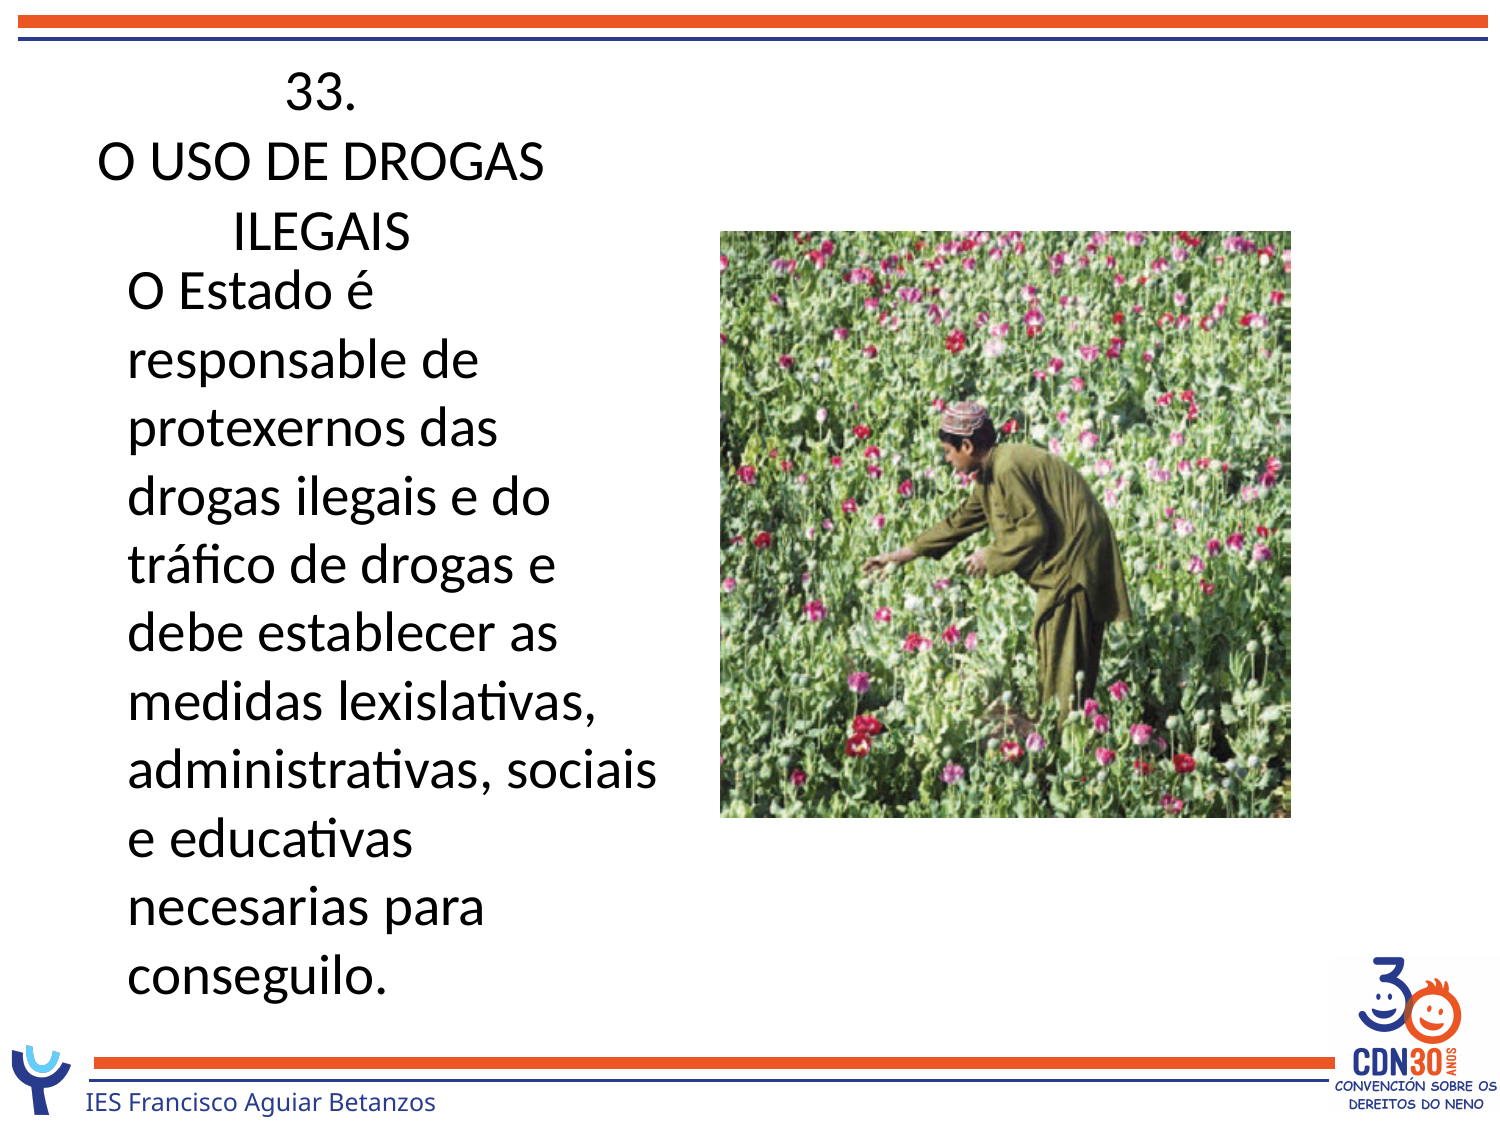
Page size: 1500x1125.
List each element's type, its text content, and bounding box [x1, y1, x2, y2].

picture [1330, 956, 1500, 1115]
list O Estado é responsable de protexernos das drogas ilegais e do tráfico de drogas e debe establecer as medidas lexislativas, administrativas, sociais e educativas necesarias para conseguilo. [113, 245, 680, 1015]
picture [720, 231, 1291, 818]
picture [11, 1045, 71, 1115]
title 33. O USO DE DROGAS ILEGAIS [75, 44, 569, 236]
